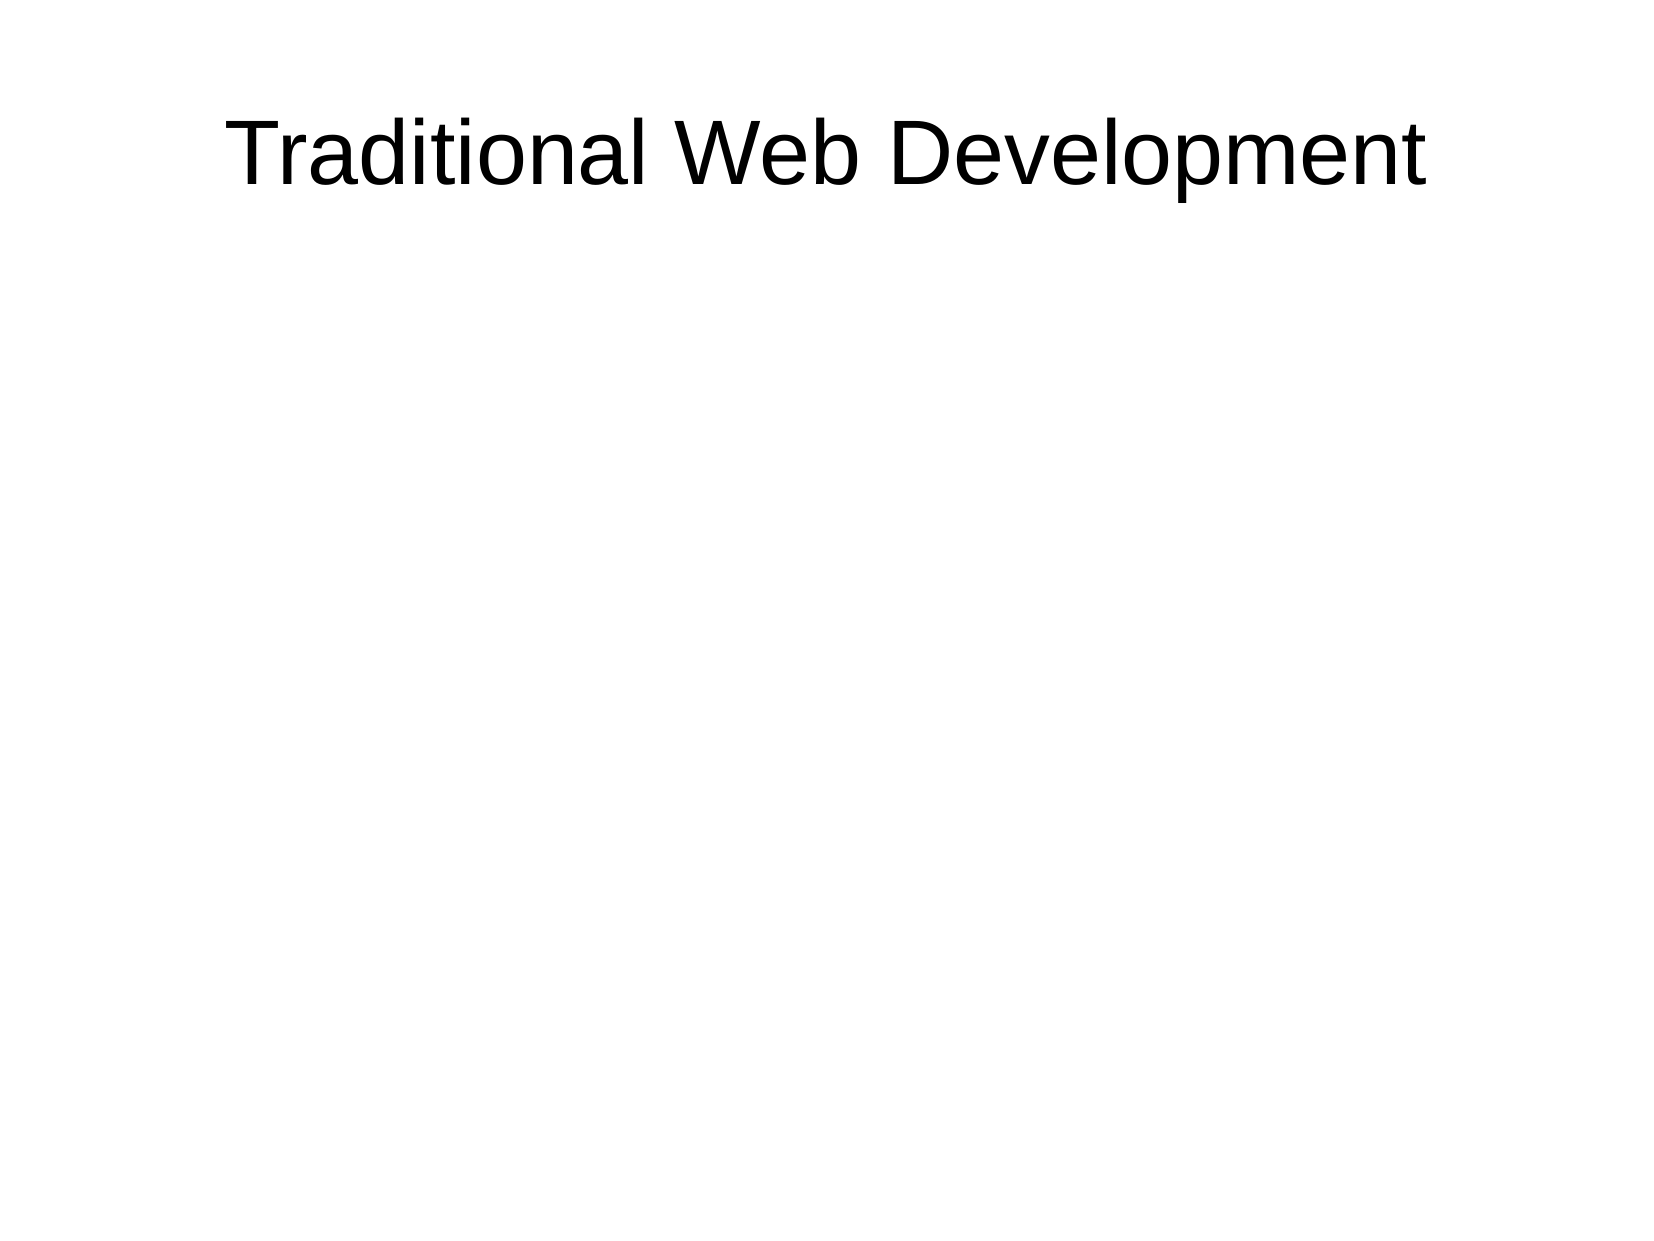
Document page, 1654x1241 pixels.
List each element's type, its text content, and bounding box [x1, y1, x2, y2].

title Traditional Web Development [82, 49, 1571, 257]
